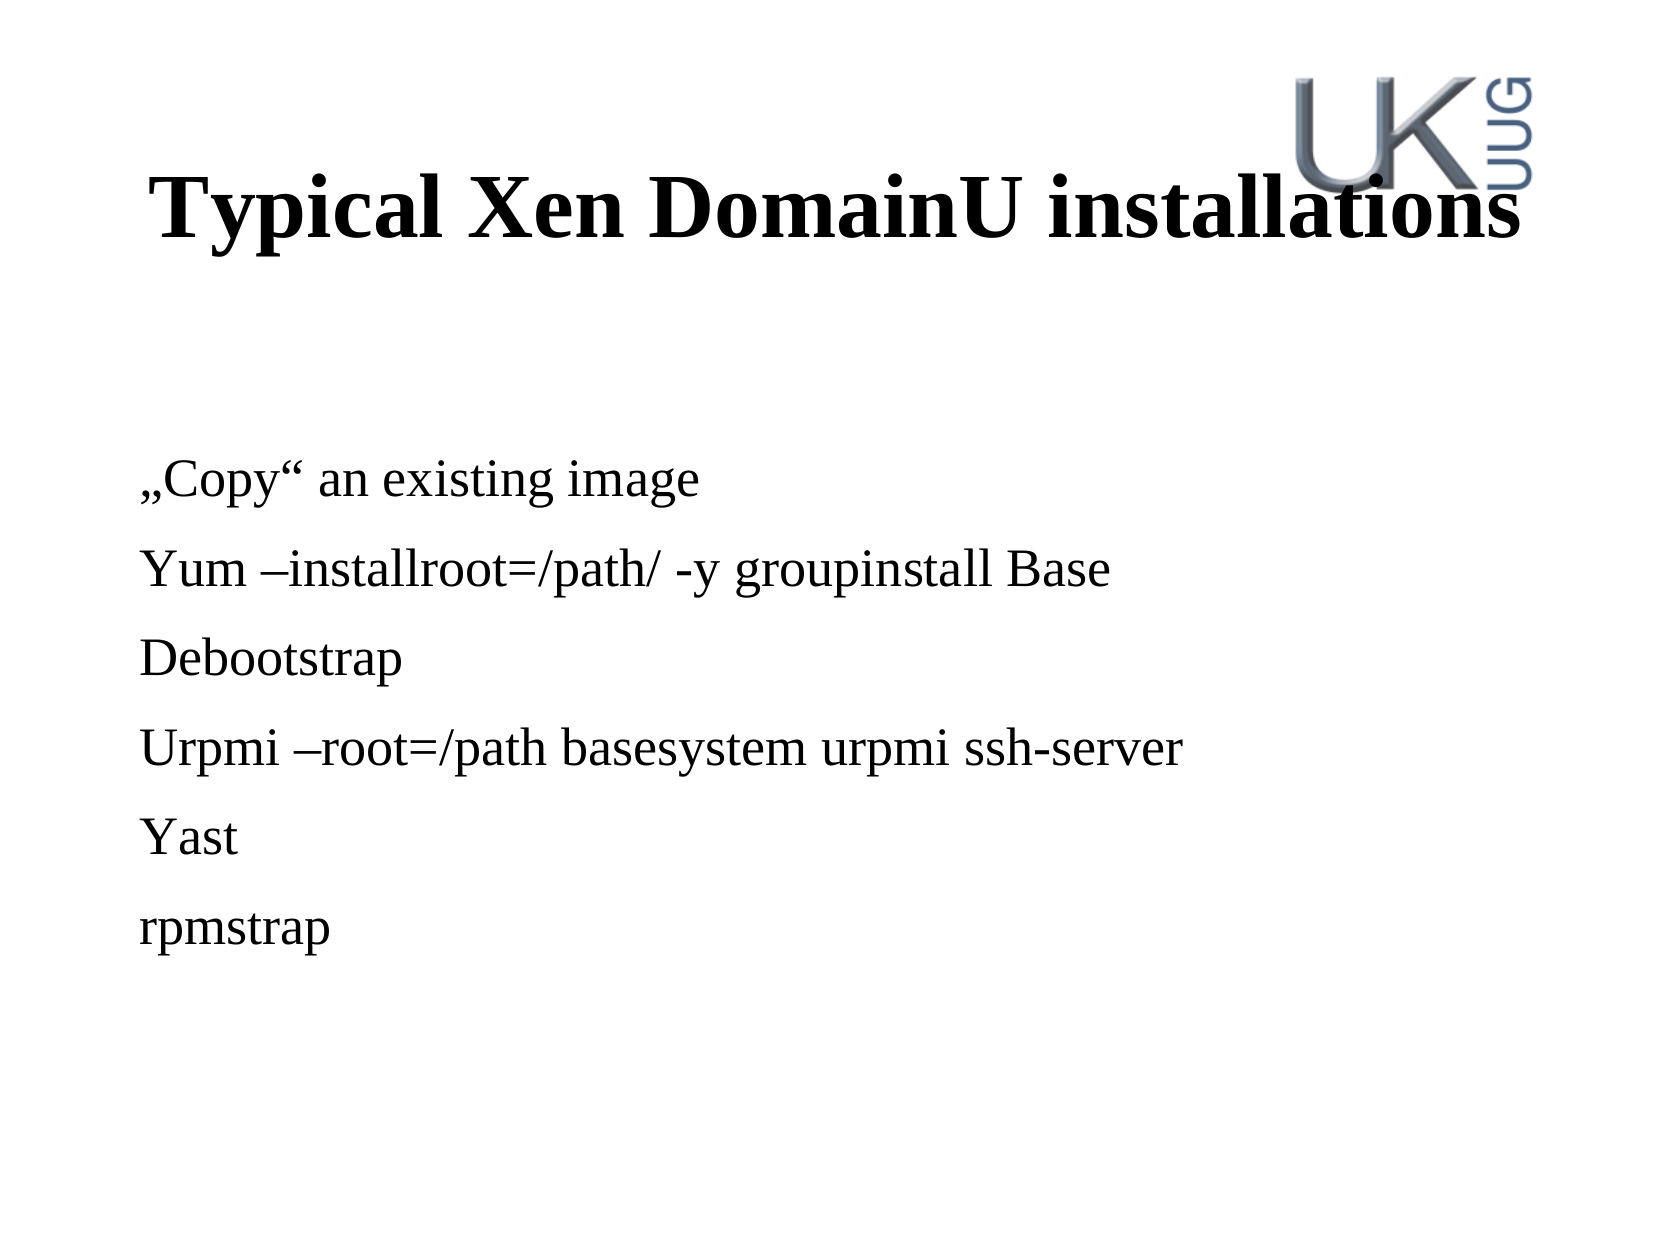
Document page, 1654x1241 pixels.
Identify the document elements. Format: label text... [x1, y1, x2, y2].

title Typical Xen DomainU installations [121, 102, 1534, 311]
picture [1289, 74, 1538, 196]
list „Copy“ an existing image Yum –installroot=/path/ -y groupinstall Base Debootstrap Urpmi –root=/path basesystem urpmi ssh-server Yast rpmstrap [121, 344, 1534, 1127]
